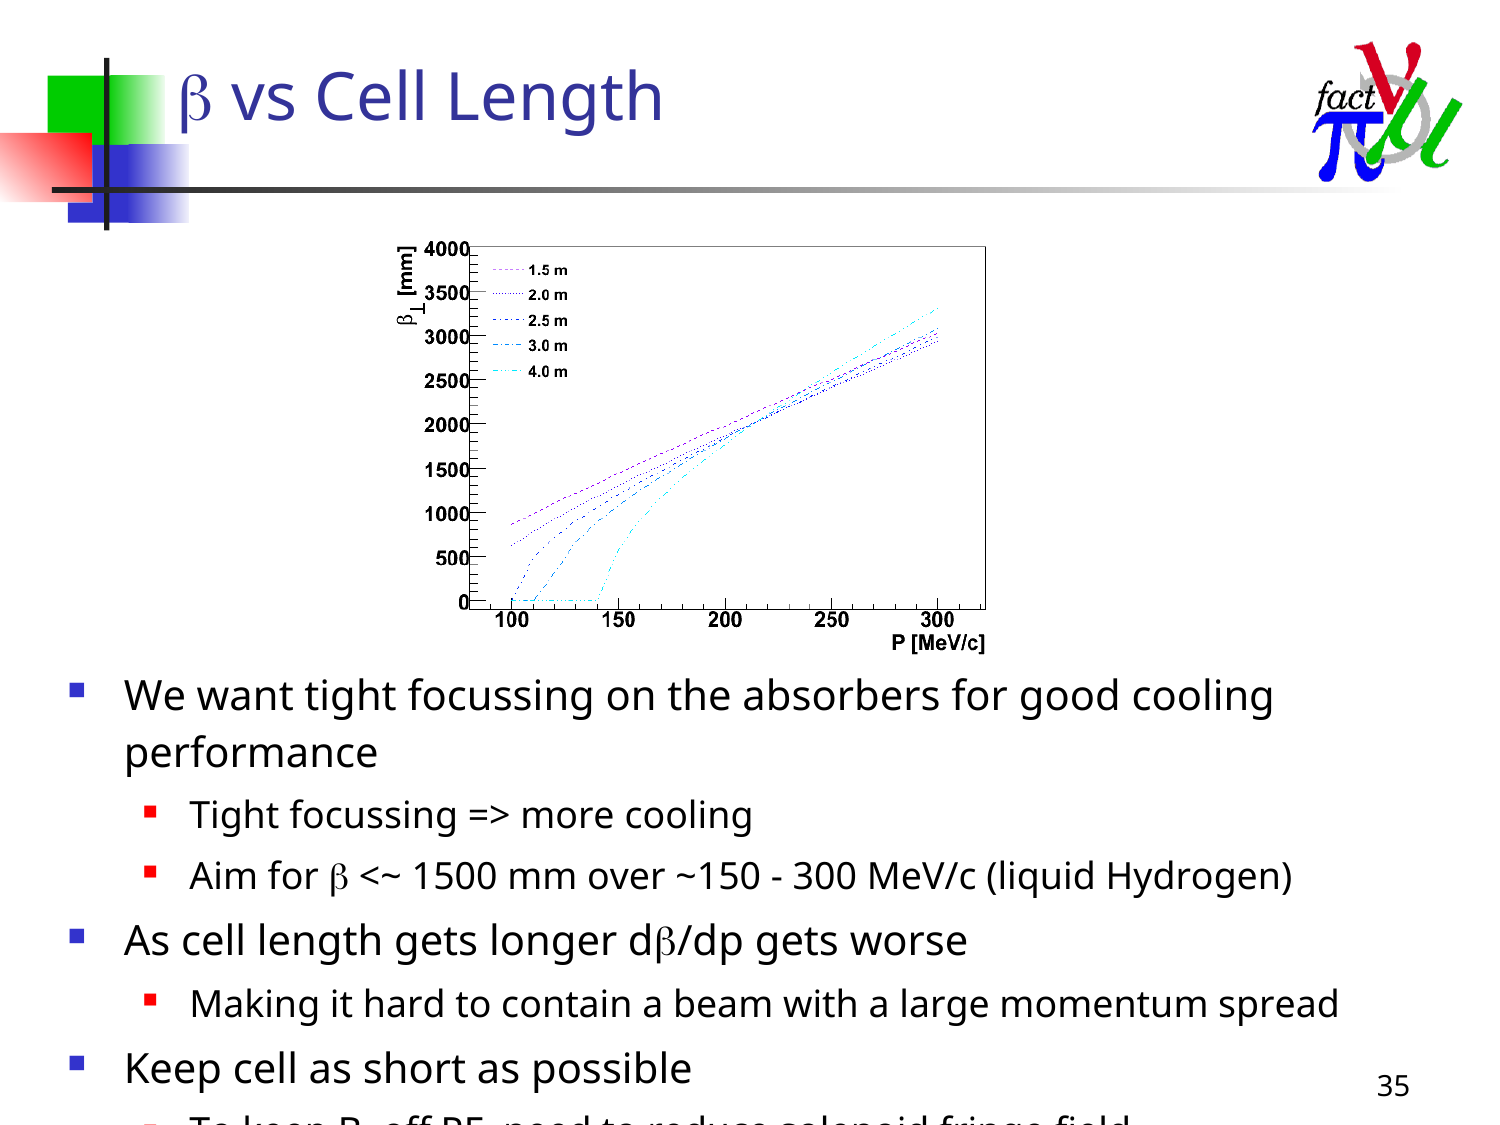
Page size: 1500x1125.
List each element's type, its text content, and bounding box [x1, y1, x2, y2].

list We want tight focussing on the absorbers for good cooling performance Tight focussing => more cooling Aim for b <~ 1500 mm over ~150 - 300 MeV/c (liquid Hydrogen) As cell length gets longer db/dp gets worse Making it hard to contain a beam with a large momentum spread Keep cell as short as possible To keep Bz off RF, need to reduce solenoid fringe field [52, 657, 1464, 1120]
picture [1312, 41, 1463, 188]
picture [388, 201, 1051, 655]
title b vs Cell Length [162, 0, 1441, 148]
